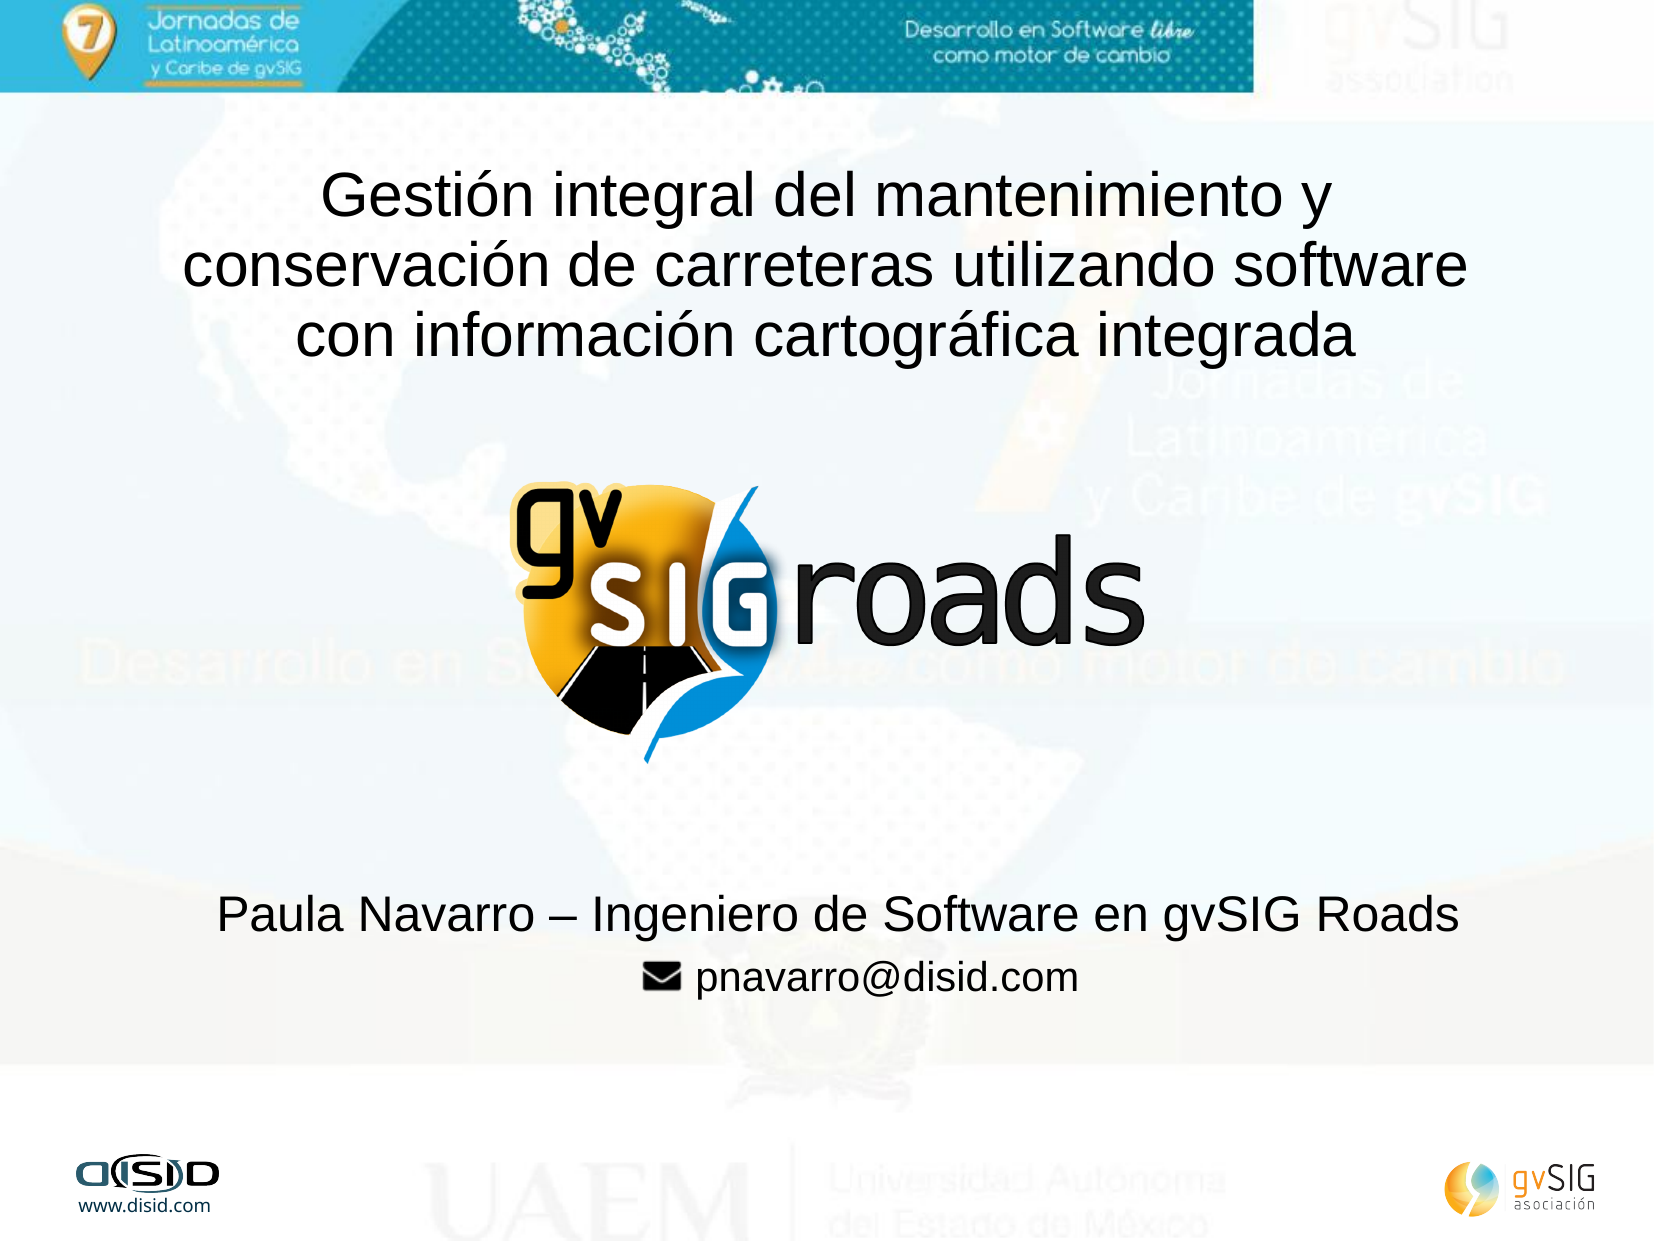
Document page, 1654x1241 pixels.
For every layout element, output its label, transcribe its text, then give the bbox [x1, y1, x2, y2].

picture [0, 0, 1654, 1241]
text_box Paula Navarro – Ingeniero de Software en gvSIG Roads [200, 844, 1477, 984]
text_box pnavarro@disid.com [637, 897, 1571, 1128]
text_box Gestión integral del mantenimiento y conservación de carreteras utilizando software con información cartográfica integrada [82, 160, 1571, 674]
